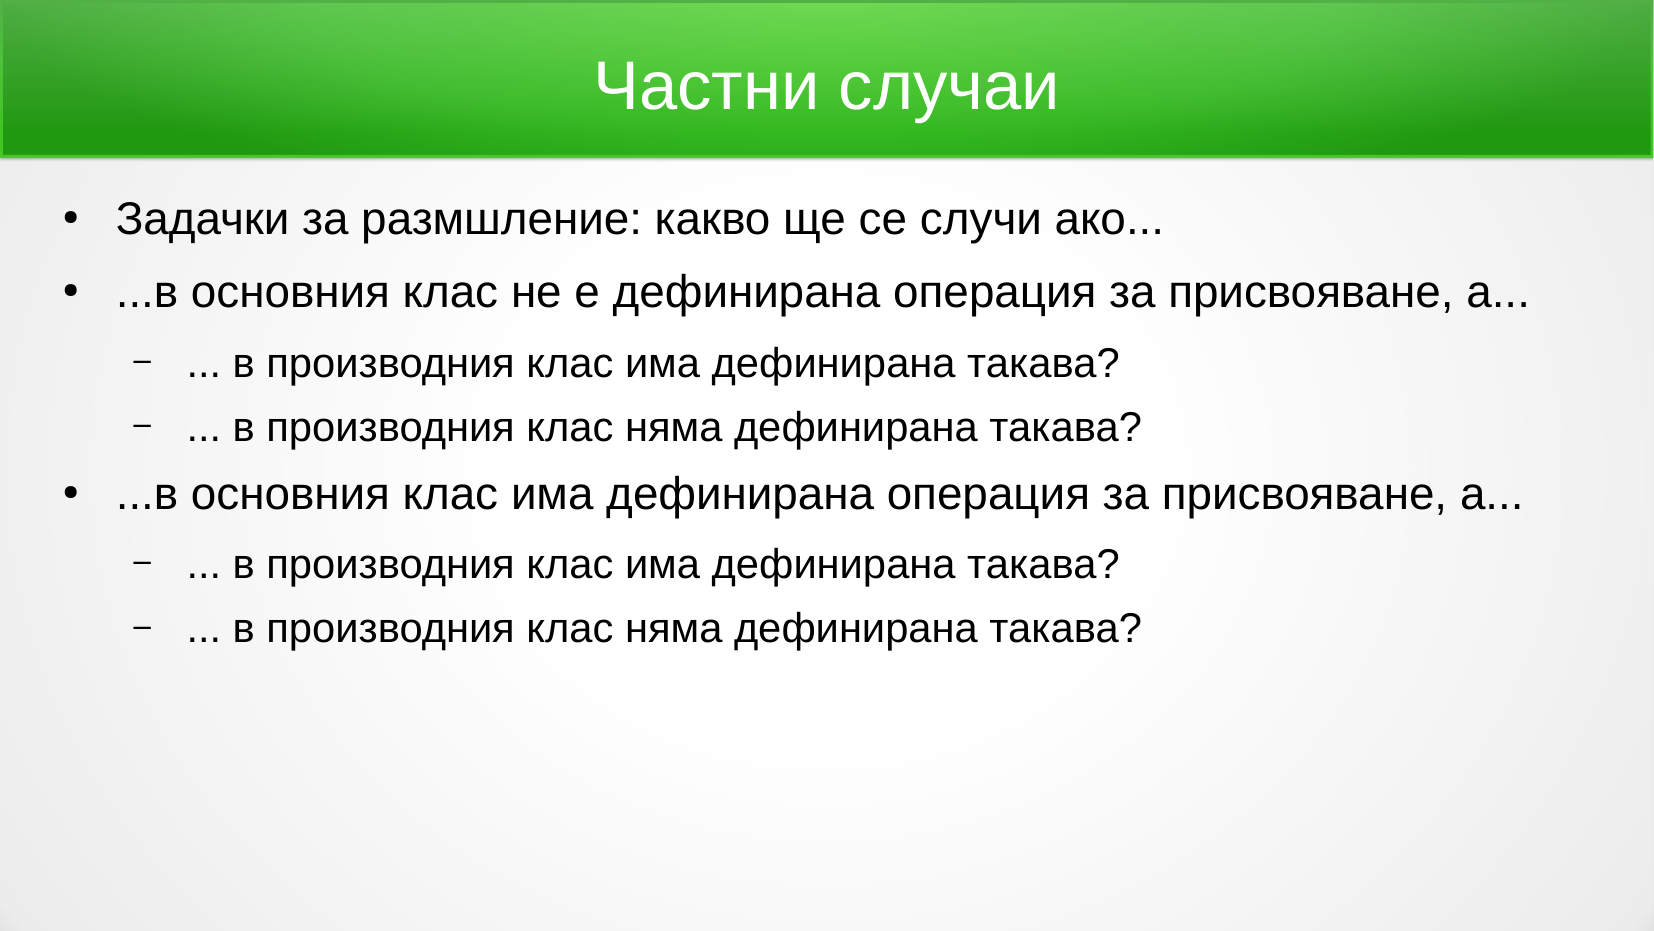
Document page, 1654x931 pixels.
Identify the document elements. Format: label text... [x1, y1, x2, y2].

list Задачки за размшление: какво ще се случи ако... ...в основния клас не е дефинирана операция за присвояване, а... ... в производния клас има дефинирана такава? ... в производния клас няма дефинирана такава? ...в основния клас има дефинирана операция за присвояване, а... ... в производния клас има дефинирана такава? ... в производния клас няма дефинирана такава? [44, 192, 1619, 898]
title Частни случаи [82, 37, 1571, 135]
